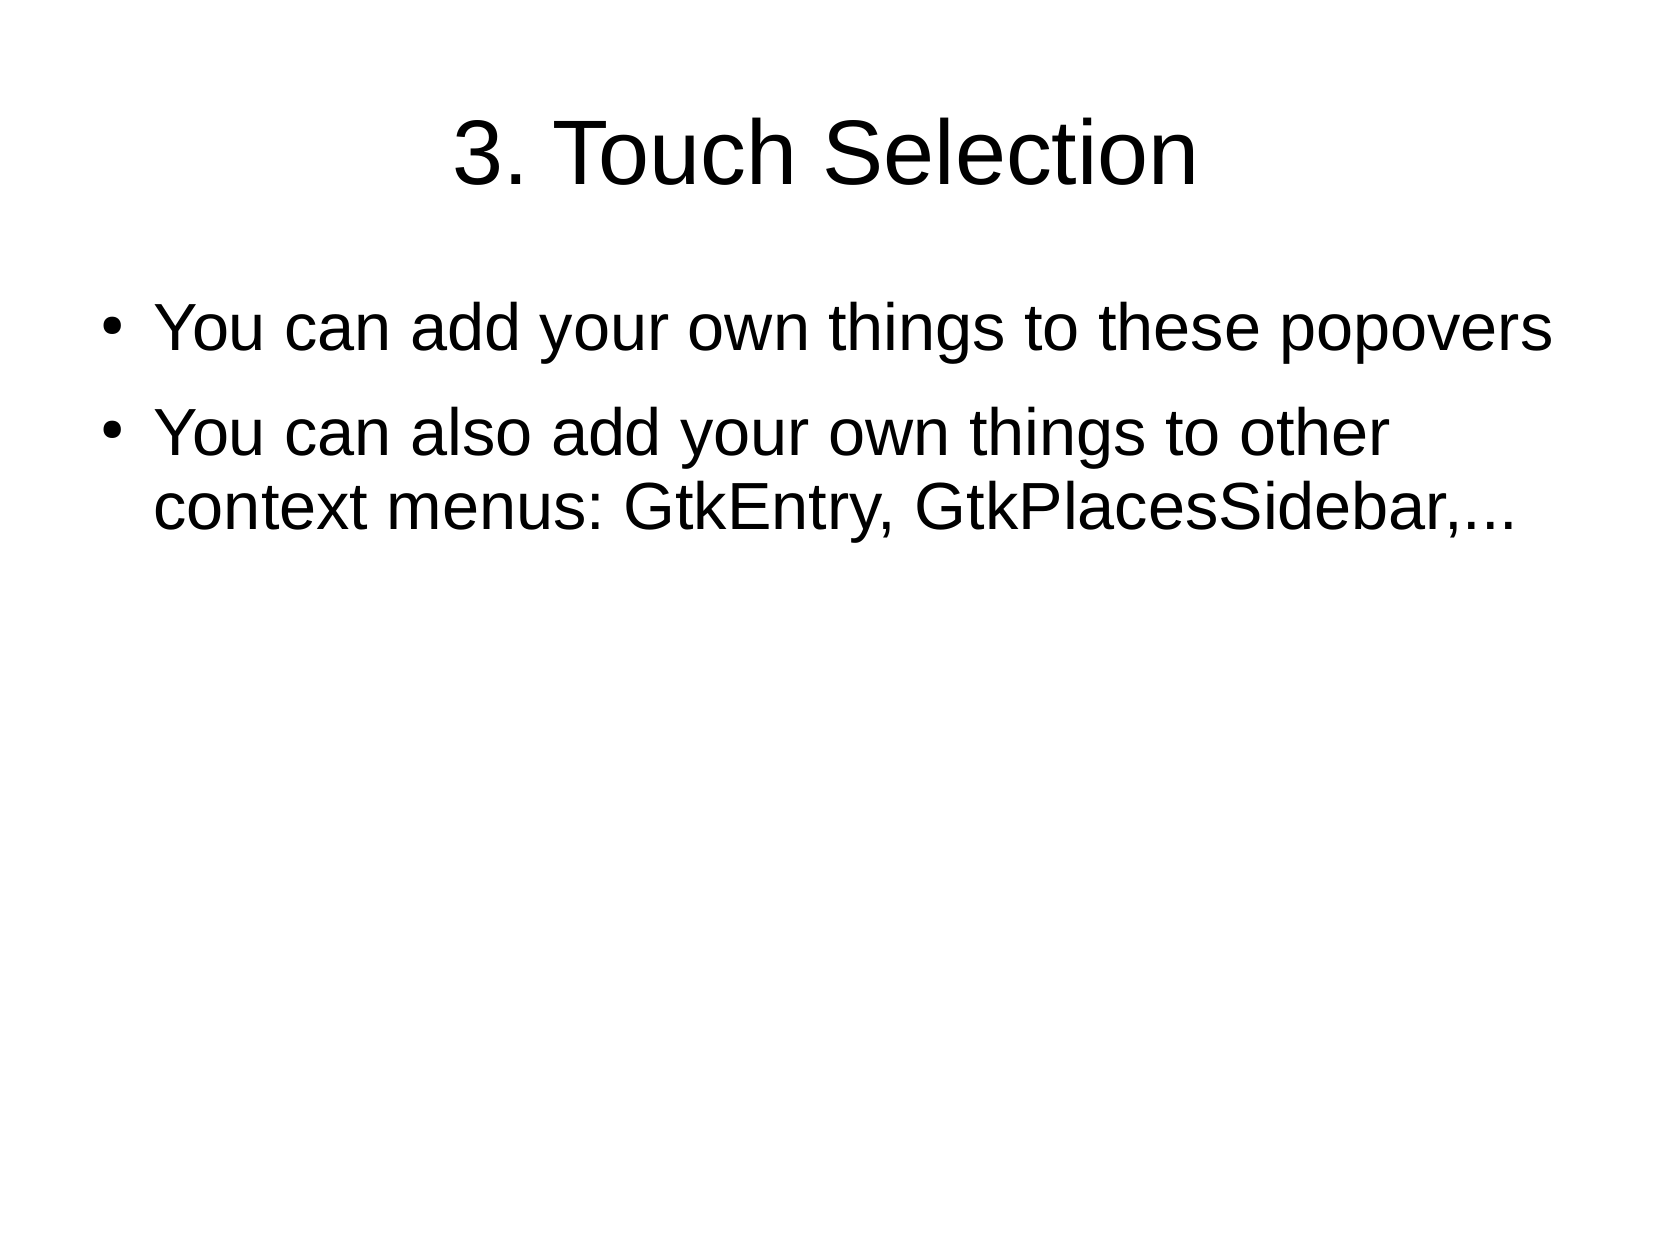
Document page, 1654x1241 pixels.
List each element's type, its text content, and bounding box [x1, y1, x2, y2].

title 3. Touch Selection [82, 49, 1571, 257]
list You can add your own things to these popovers You can also add your own things to other context menus: GtkEntry, GtkPlacesSidebar,... [82, 290, 1571, 1010]
